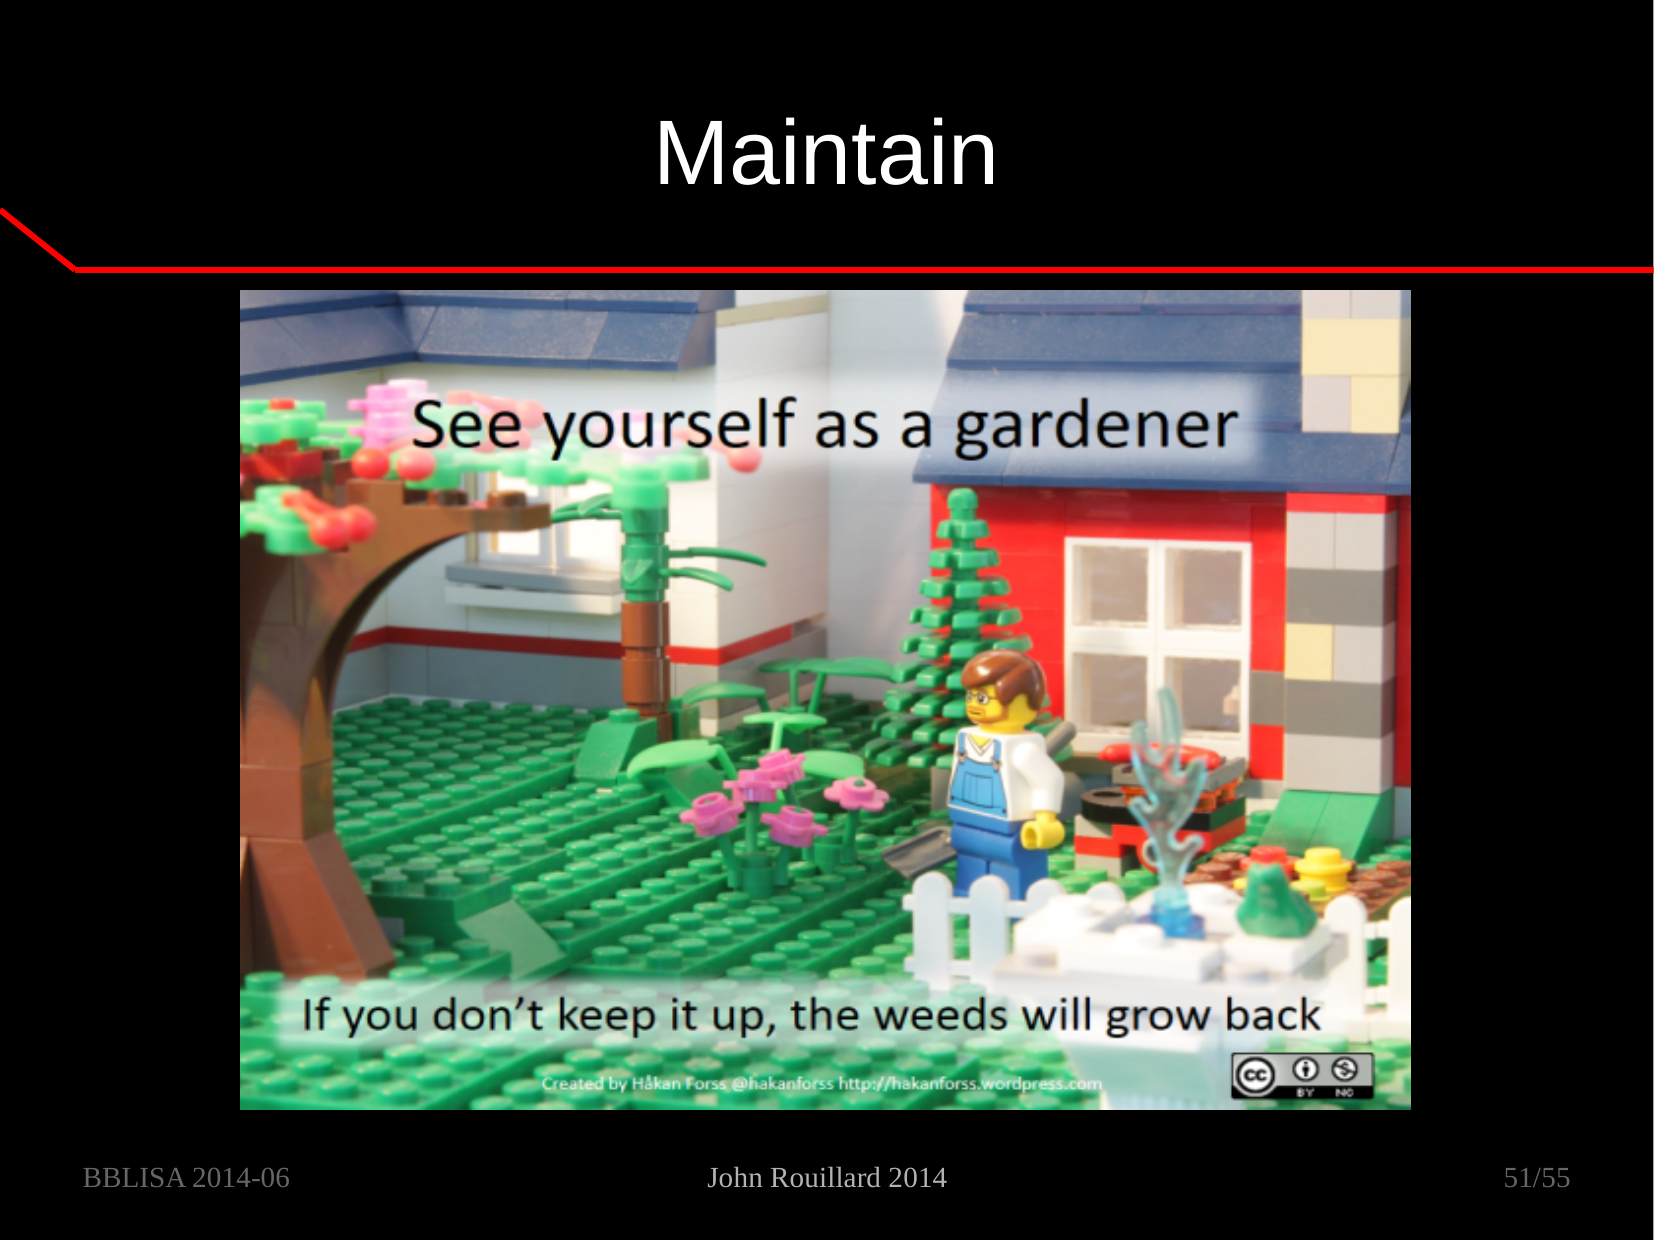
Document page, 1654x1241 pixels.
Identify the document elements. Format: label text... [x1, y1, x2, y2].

title Maintain [82, 49, 1571, 257]
picture [240, 290, 1411, 1111]
